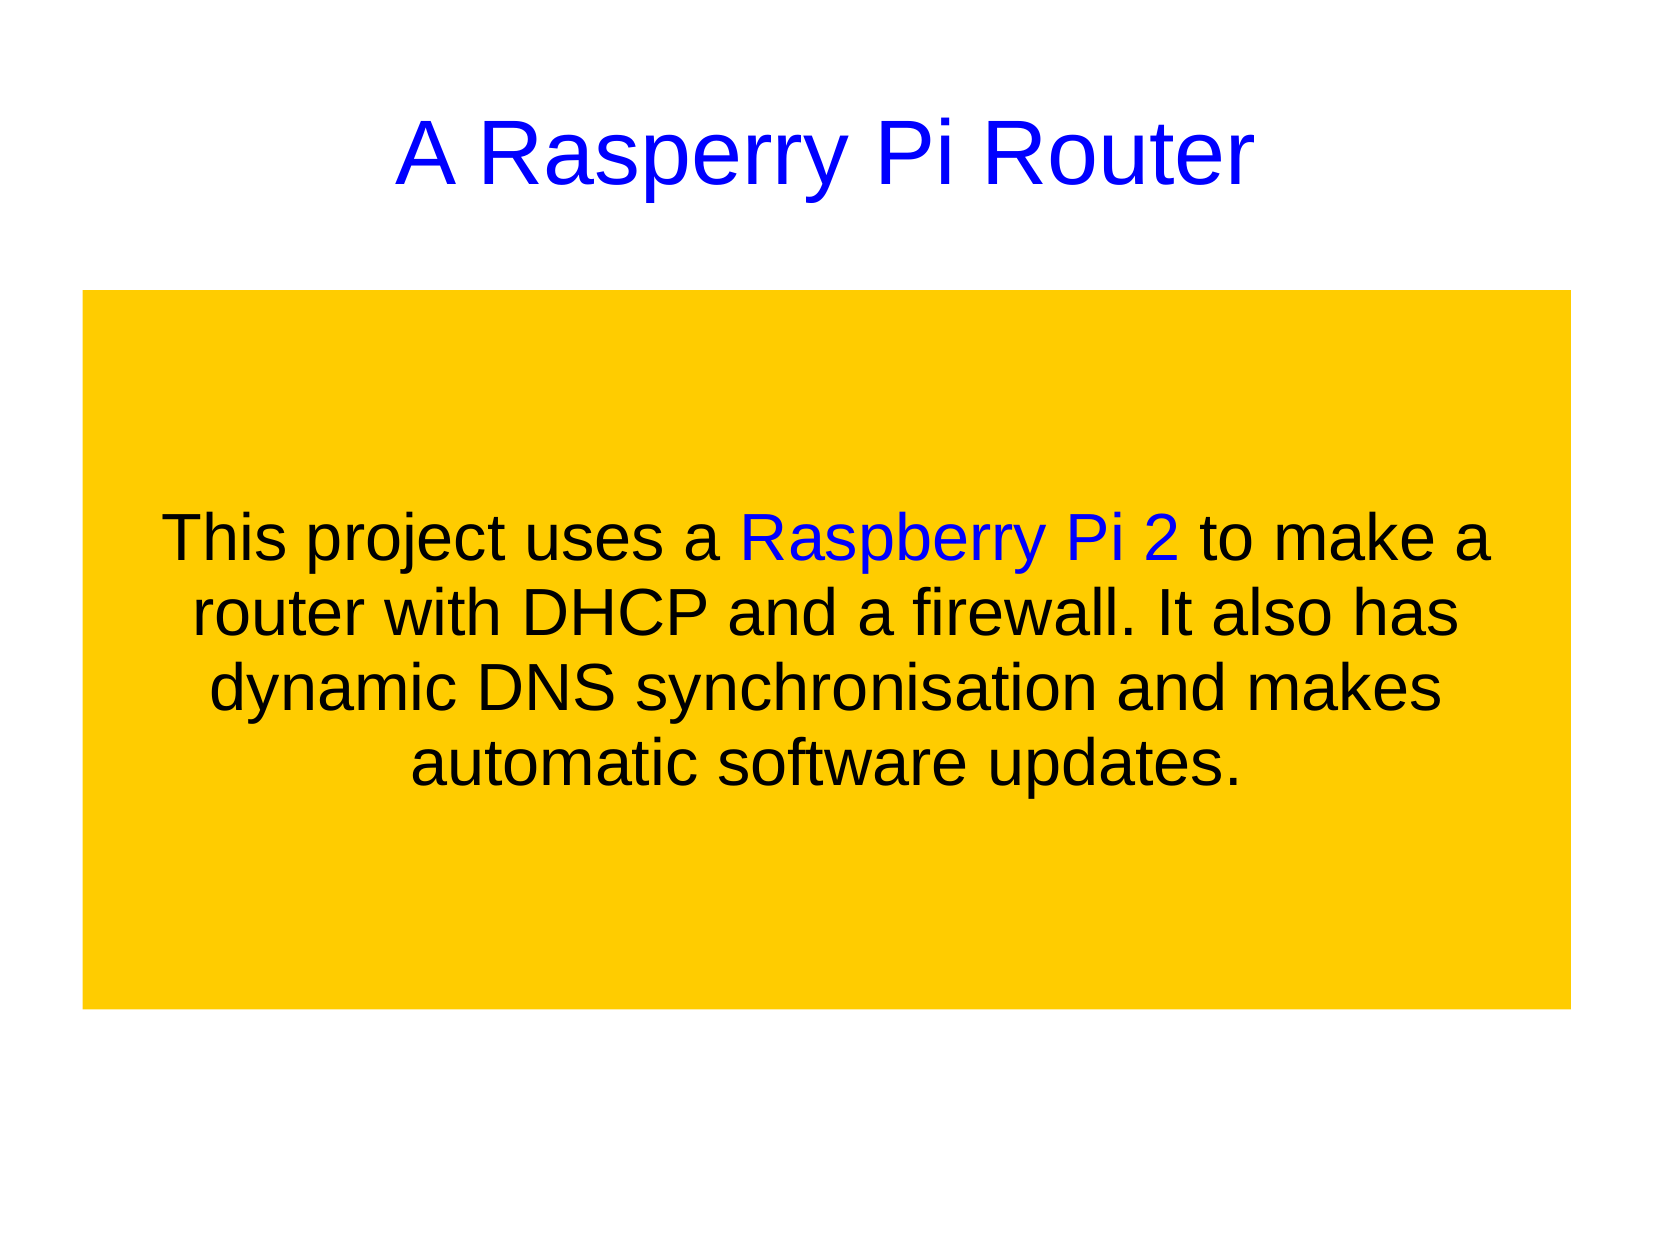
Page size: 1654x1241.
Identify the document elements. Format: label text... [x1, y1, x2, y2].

subtitle This project uses a Raspberry Pi 2 to make a router with DHCP and a firewall. It also has dynamic DNS synchronisation and makes automatic software updates. [82, 290, 1571, 1010]
title A Rasperry Pi Router [82, 49, 1571, 257]
